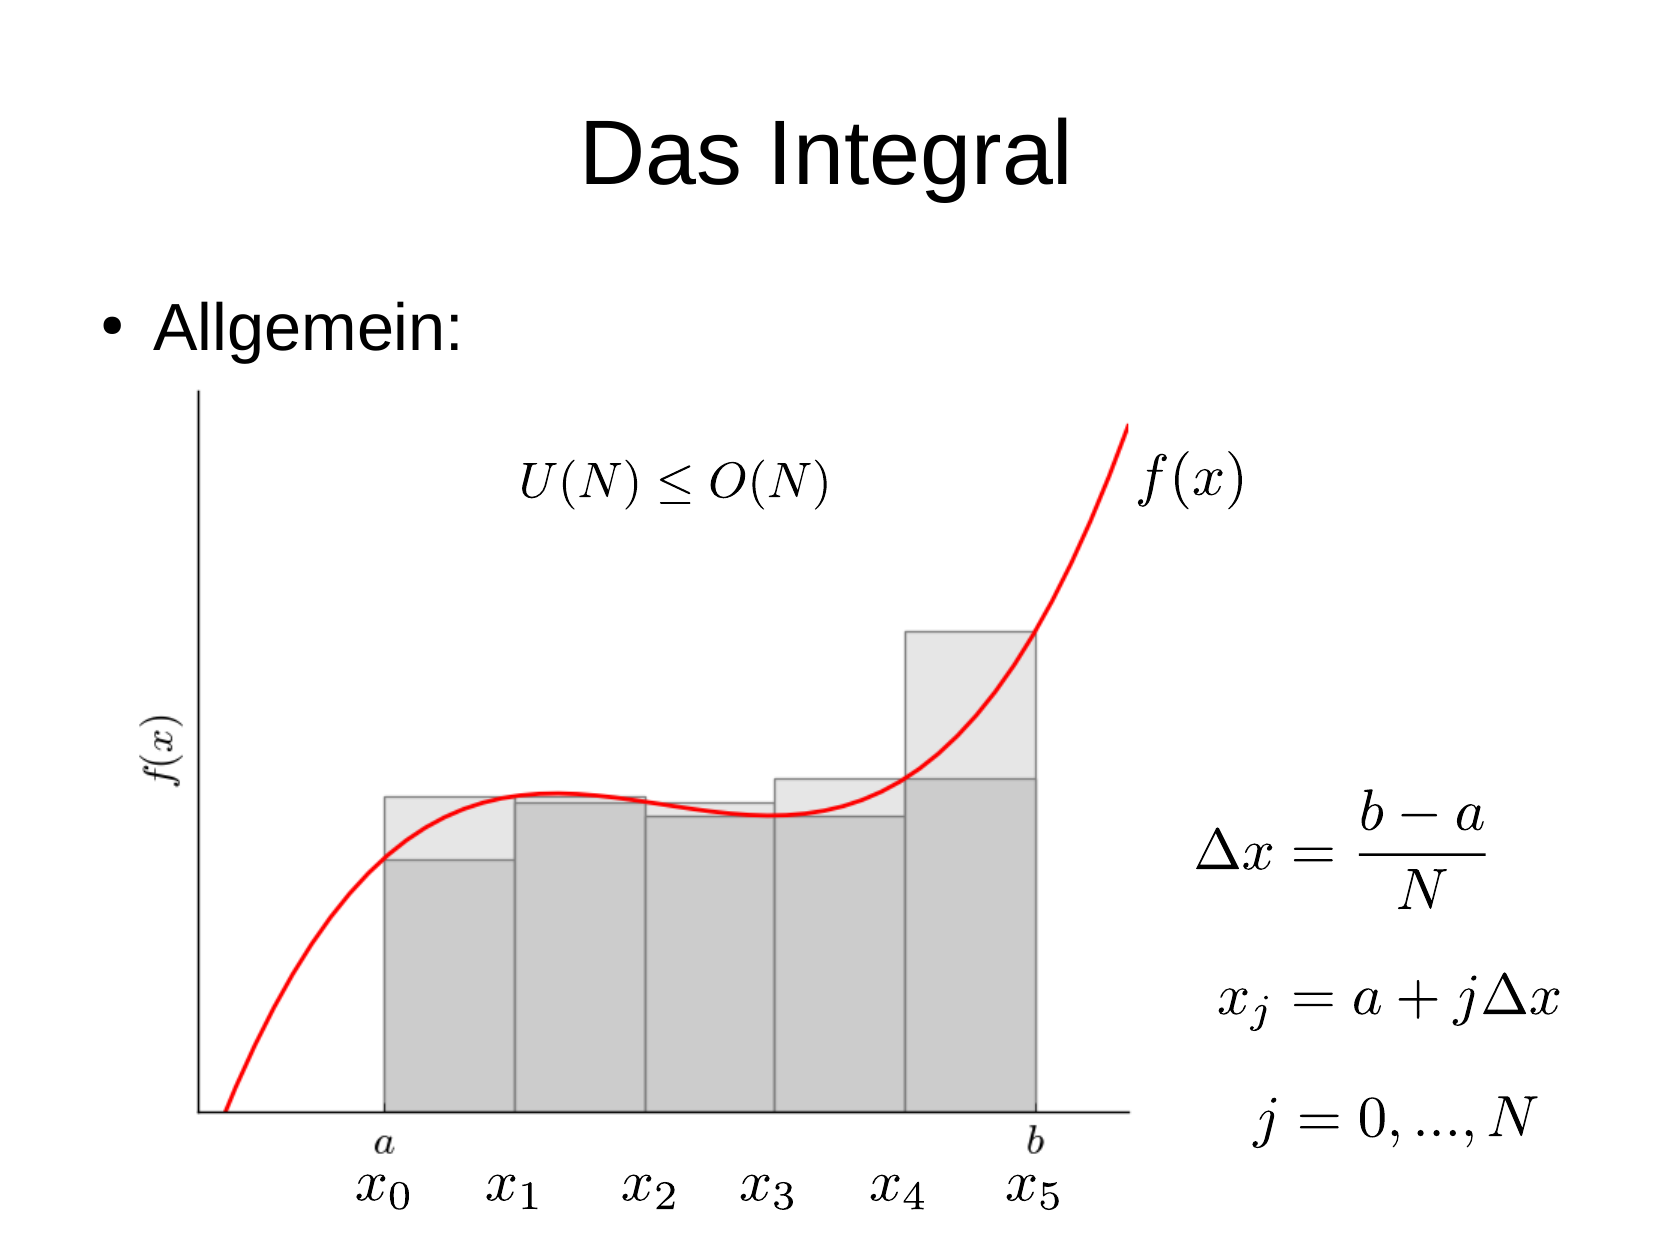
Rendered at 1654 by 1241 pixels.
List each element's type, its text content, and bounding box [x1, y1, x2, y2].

title Das Integral [82, 56, 1571, 250]
text_box [518, 459, 832, 510]
text_box [1193, 789, 1486, 910]
text_box [484, 1174, 542, 1210]
picture [123, 1094, 1142, 1229]
text_box [868, 1174, 926, 1210]
list Allgemein: [82, 290, 1571, 1094]
text_box [1216, 972, 1563, 1032]
text_box [354, 1174, 412, 1210]
text_box [738, 1174, 796, 1210]
text_box [1134, 451, 1248, 510]
text_box [1252, 1096, 1540, 1149]
text_box [1004, 1174, 1062, 1211]
text_box [593, 1127, 705, 1233]
